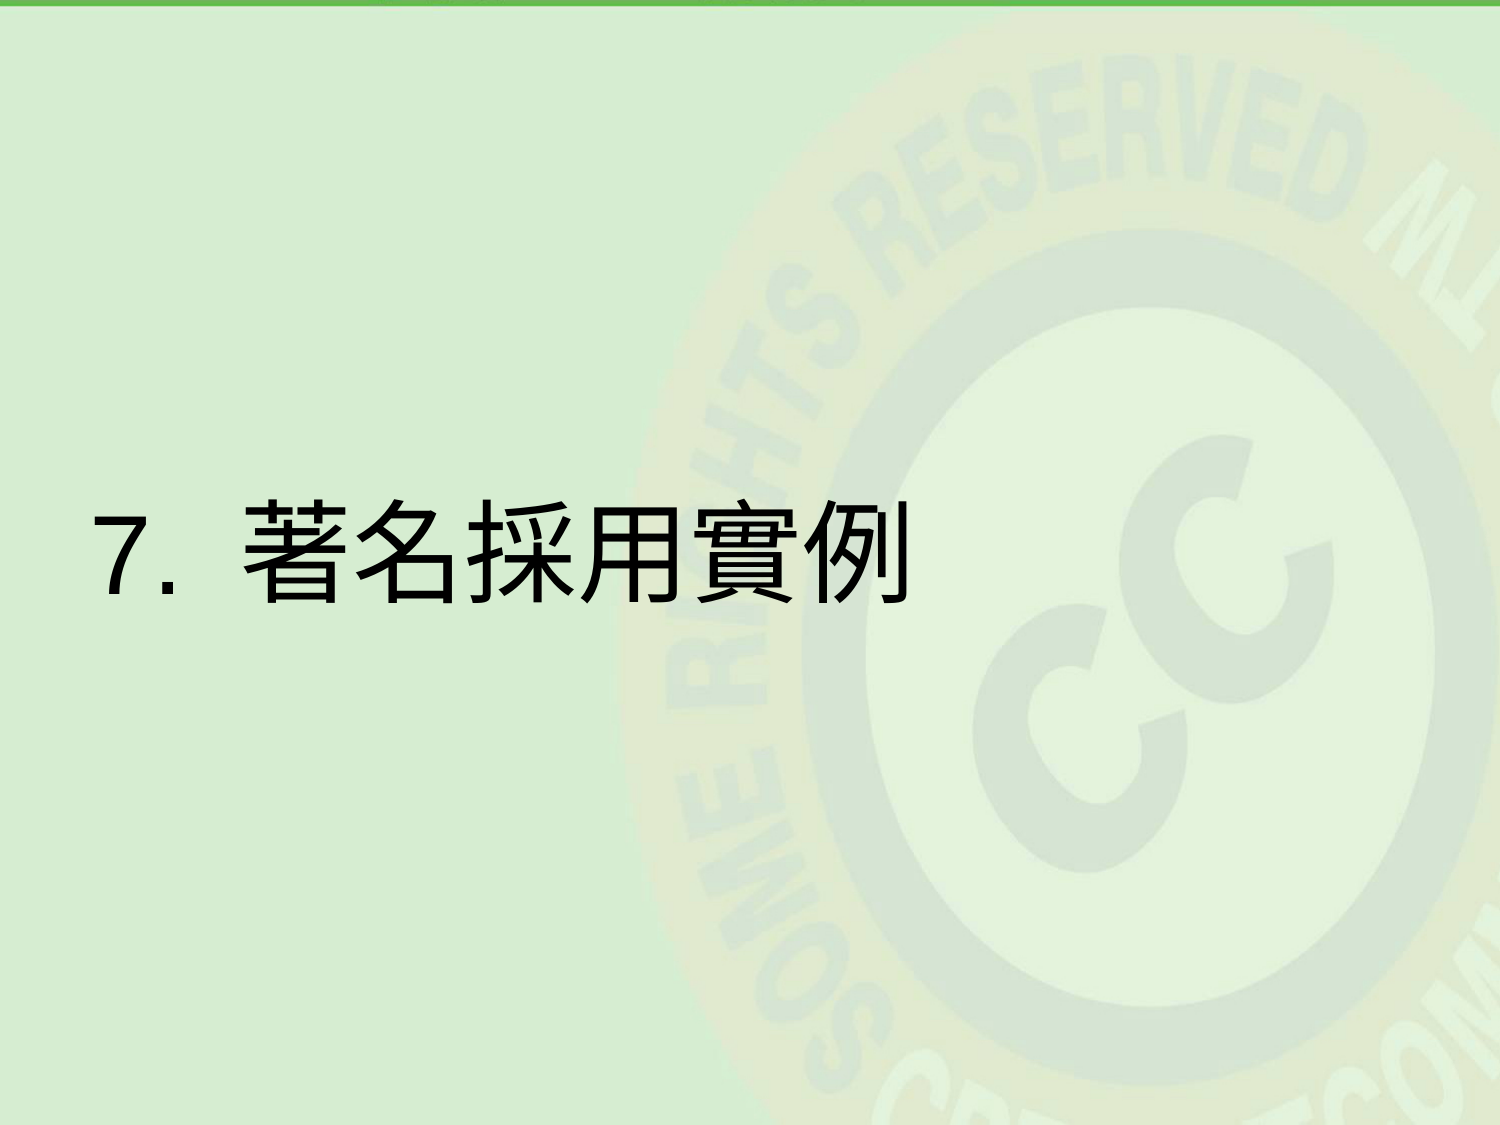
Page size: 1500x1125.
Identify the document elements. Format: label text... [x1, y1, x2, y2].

picture [0, 0, 1500, 1125]
list 7. 著名採用實例 [75, 262, 1426, 1006]
